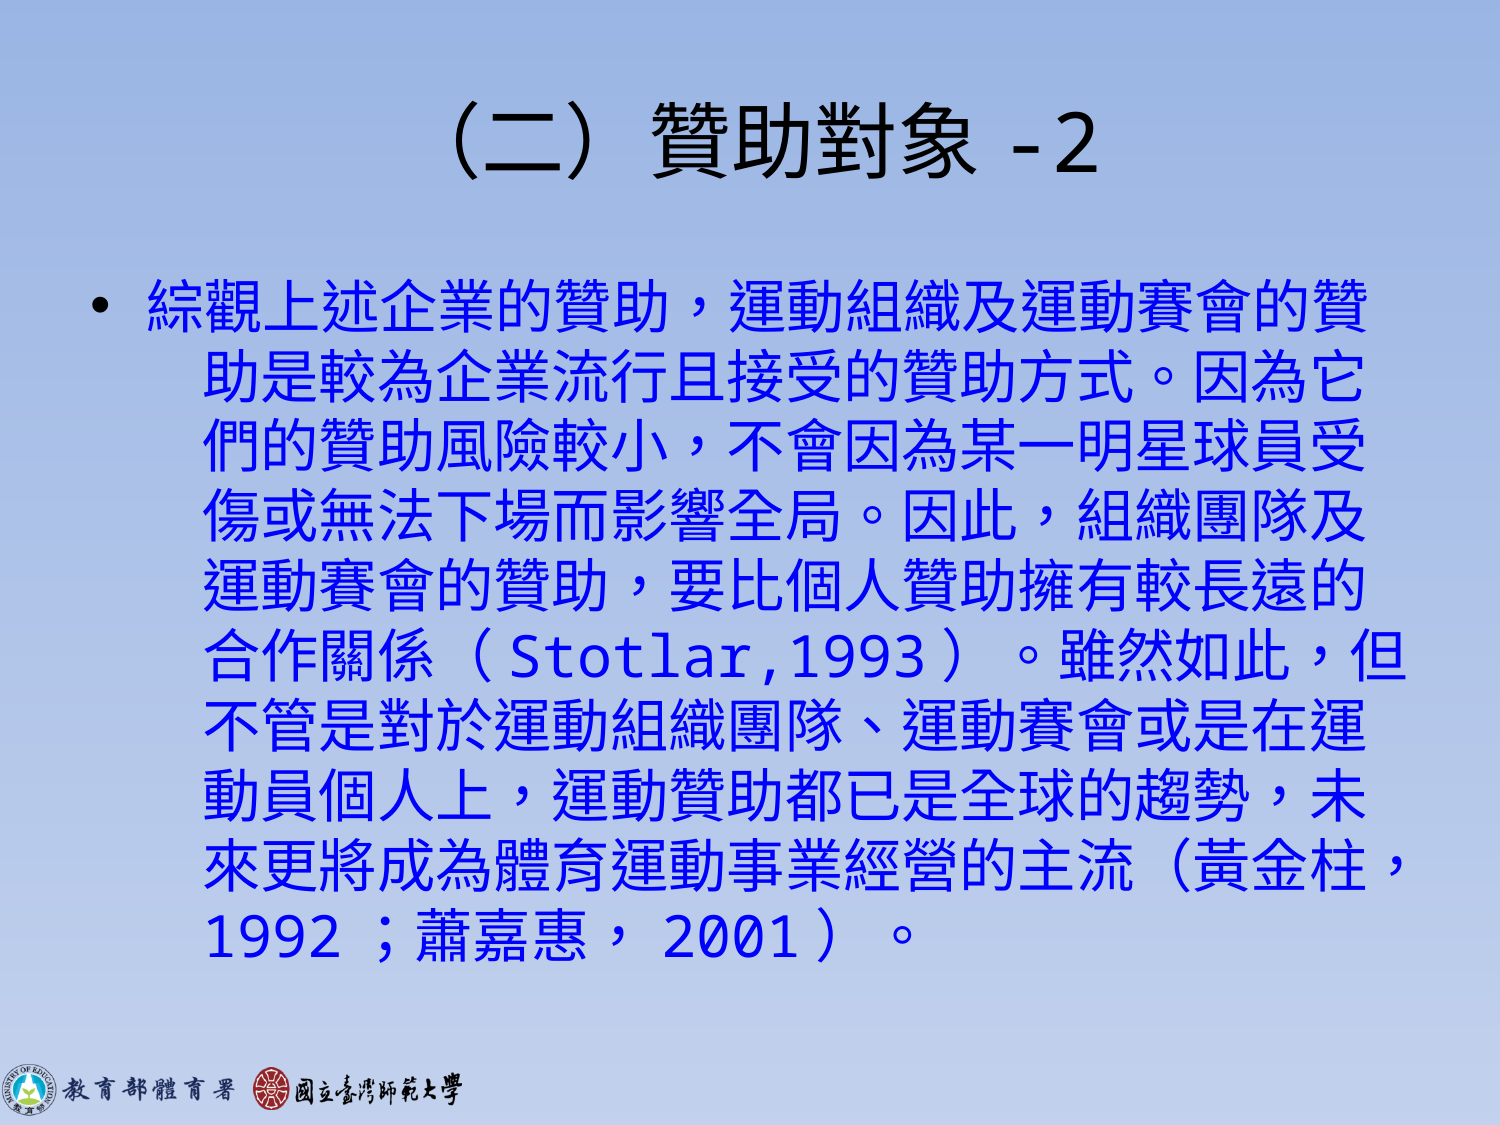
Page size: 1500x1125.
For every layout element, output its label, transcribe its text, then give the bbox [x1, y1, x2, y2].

title （二）贊助對象-2 [75, 45, 1426, 233]
list 綜觀上述企業的贊助，運動組織及運動賽會的贊助是較為企業流行且接受的贊助方式。因為它們的贊助風險較小，不會因為某一明星球員受傷或無法下場而影響全局。因此，組織團隊及運動賽會的贊助，要比個人贊助擁有較長遠的合作關係（Stotlar,1993）。雖然如此，但不管是對於運動組織團隊、運動賽會或是在運動員個人上，運動贊助都已是全球的趨勢，未來更將成為體育運動事業經營的主流（黃金柱，1992；蕭嘉惠，2001）。 [75, 262, 1426, 1005]
